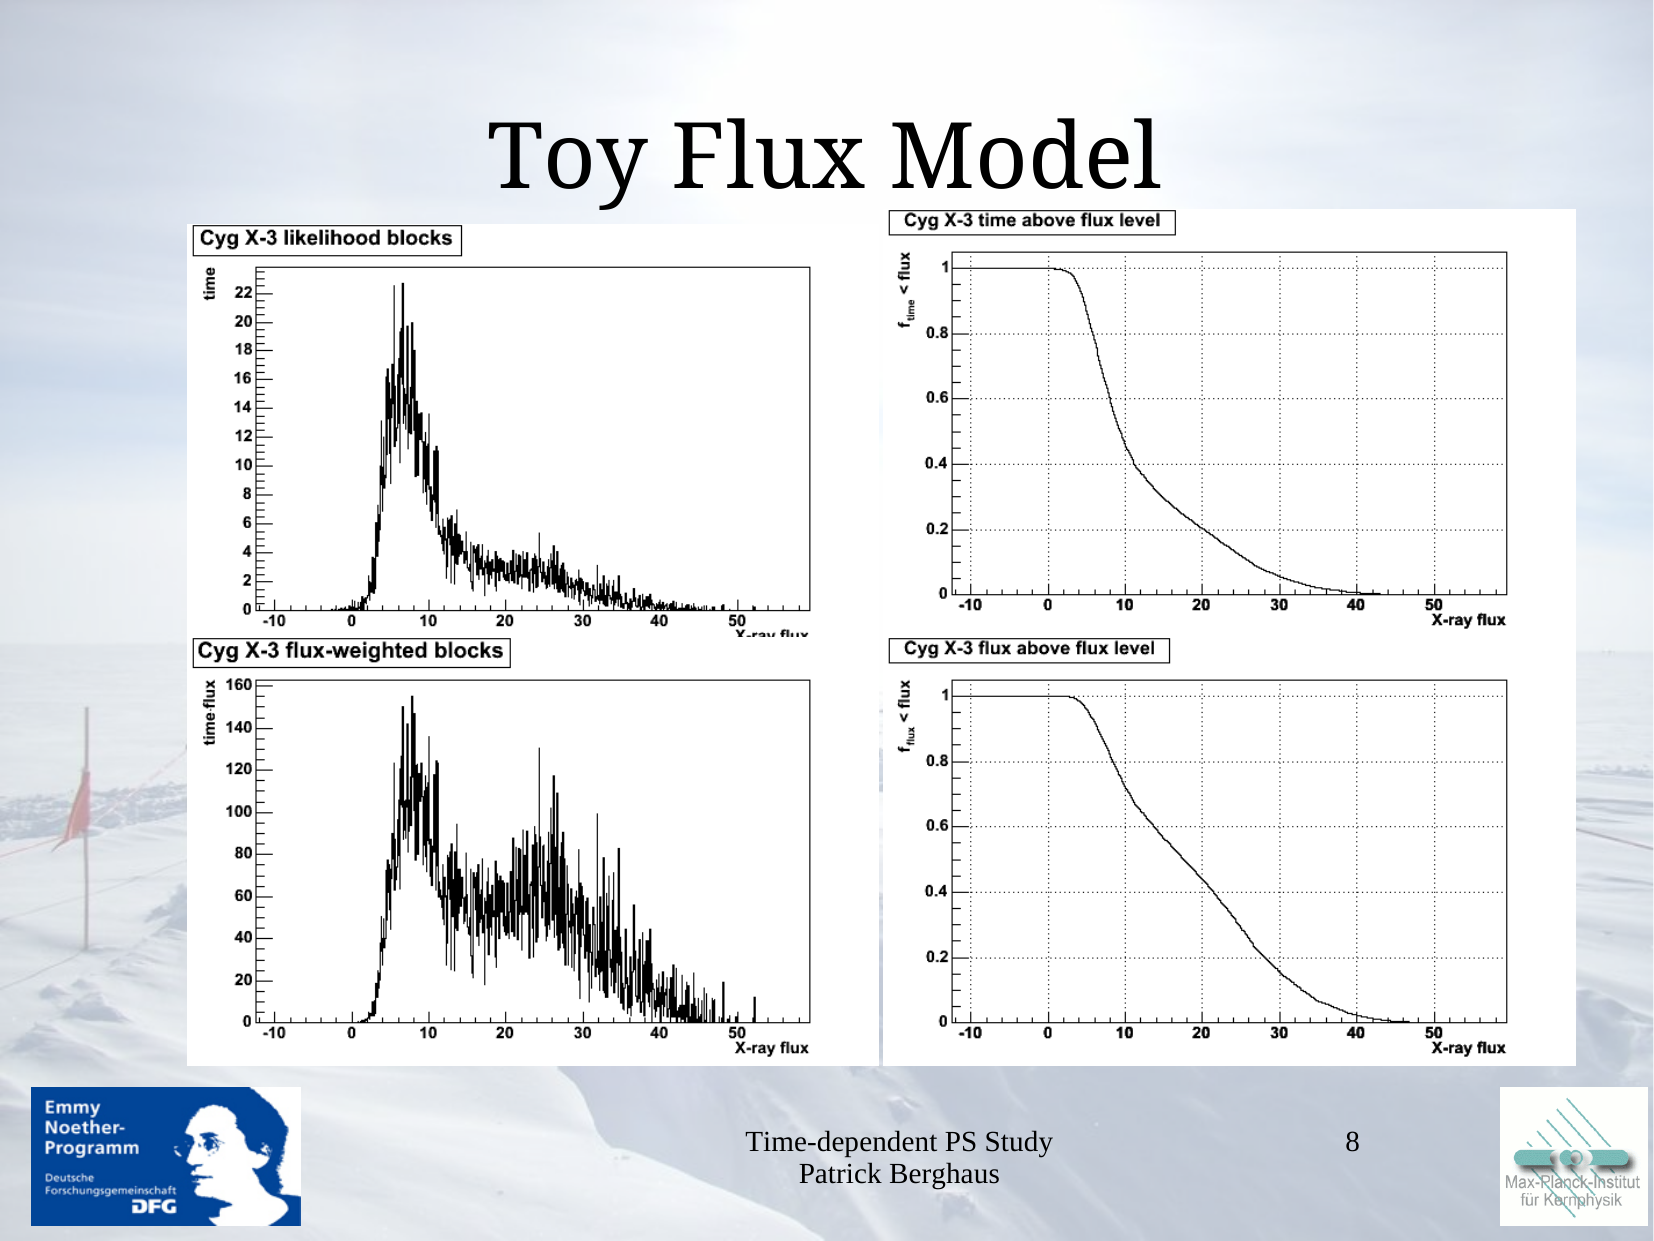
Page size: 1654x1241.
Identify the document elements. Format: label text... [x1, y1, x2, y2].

picture [31, 1087, 301, 1226]
picture [187, 224, 879, 1066]
picture [1500, 1087, 1648, 1226]
title Toy Flux Model [75, 49, 1576, 257]
picture [883, 209, 1576, 1066]
